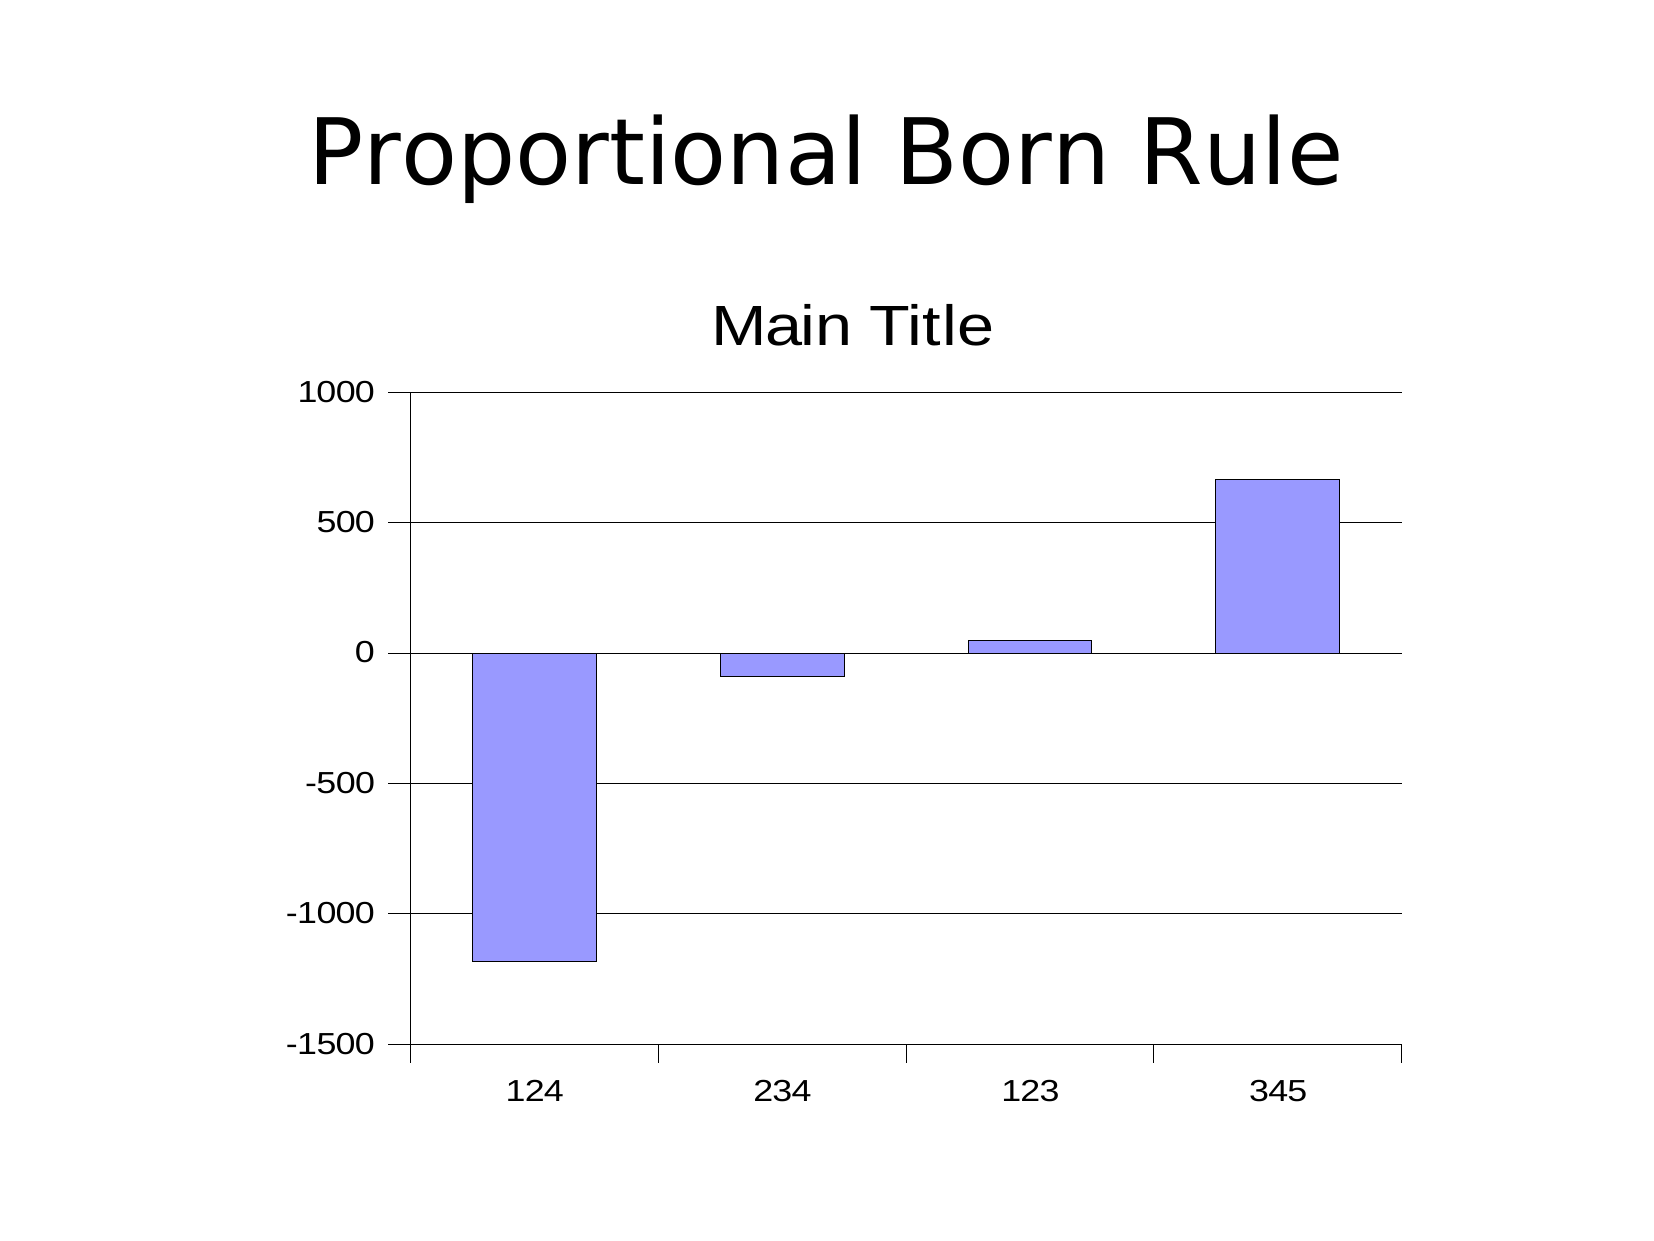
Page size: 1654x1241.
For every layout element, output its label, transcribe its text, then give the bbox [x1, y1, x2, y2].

chart [262, 262, 1426, 1126]
title Proportional Born Rule [82, 56, 1571, 250]
